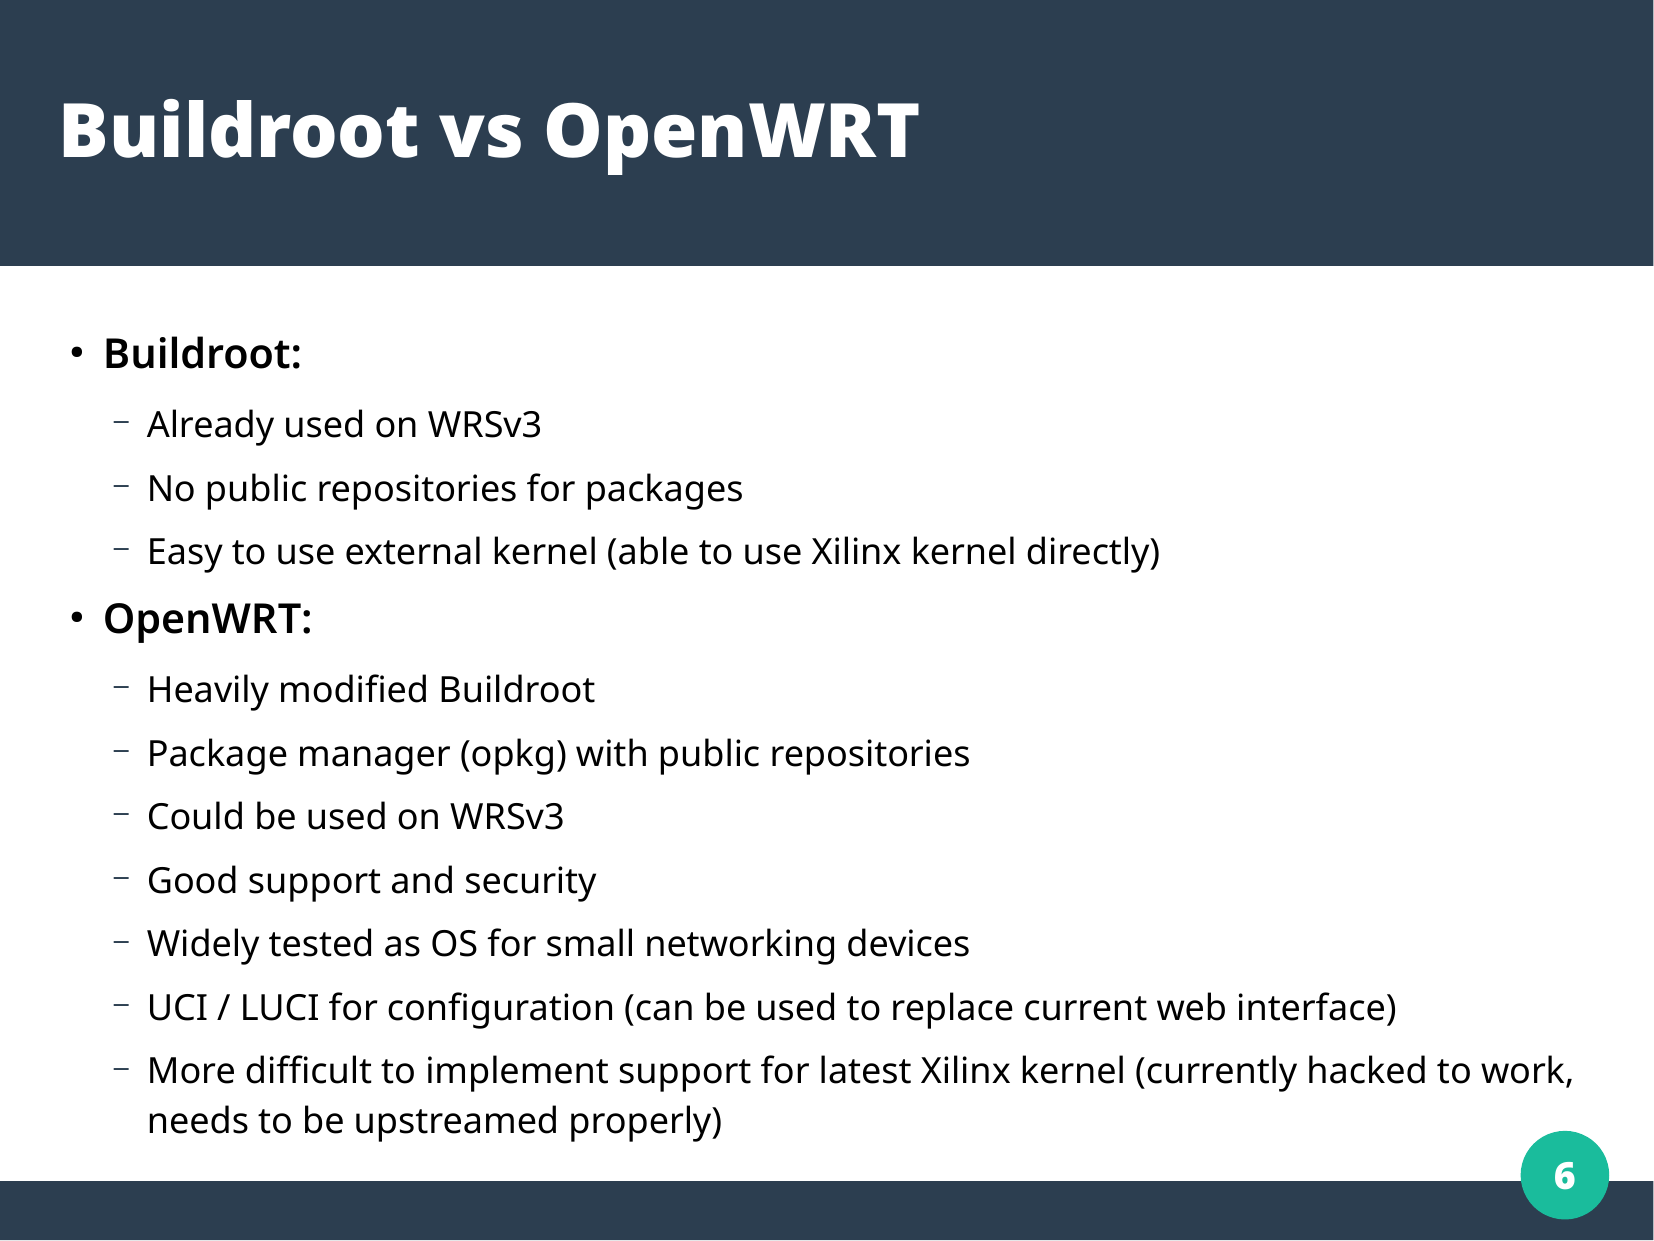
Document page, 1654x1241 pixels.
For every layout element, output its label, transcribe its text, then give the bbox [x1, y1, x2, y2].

list Buildroot: Already used on WRSv3 No public repositories for packages Easy to use external kernel (able to use Xilinx kernel directly) OpenWRT: Heavily modified Buildroot Package manager (opkg) with public repositories Could be used on WRSv3 Good support and security Widely tested as OS for small networking devices UCI / LUCI for configuration (can be used to replace current web interface) More difficult to implement support for latest Xilinx kernel (currently hacked to work, needs to be upstreamed properly) [58, 324, 1595, 1152]
title Buildroot vs OpenWRT [58, 49, 1595, 207]
